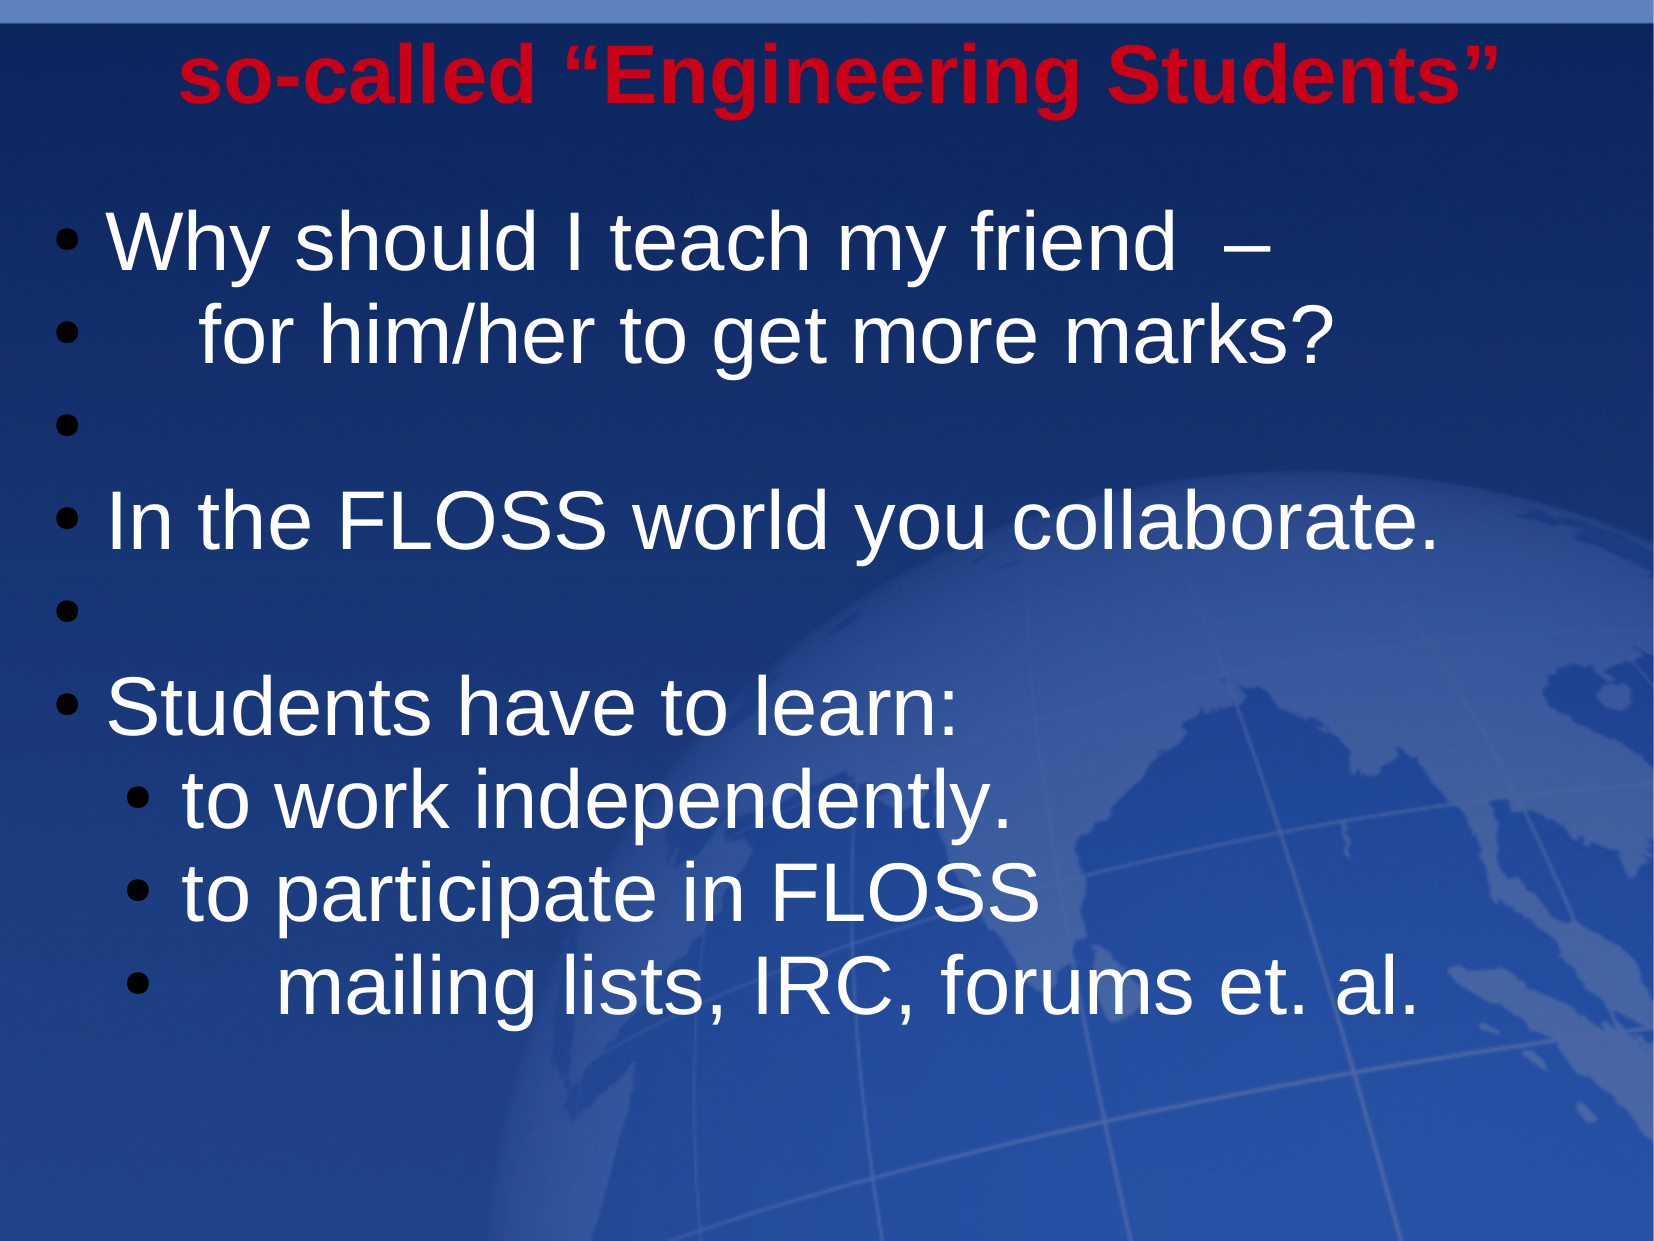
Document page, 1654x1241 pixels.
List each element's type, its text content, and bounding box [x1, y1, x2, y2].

text_box Why should I teach my friend – for him/her to get more marks? In the FLOSS world you collaborate. Students have to learn: to work independently. to participate in FLOSS mailing lists, IRC, forums et. al. [37, 187, 1576, 1132]
picture [0, 0, 1654, 1241]
text_box so-called “Engineering Students” [109, 20, 1573, 143]
